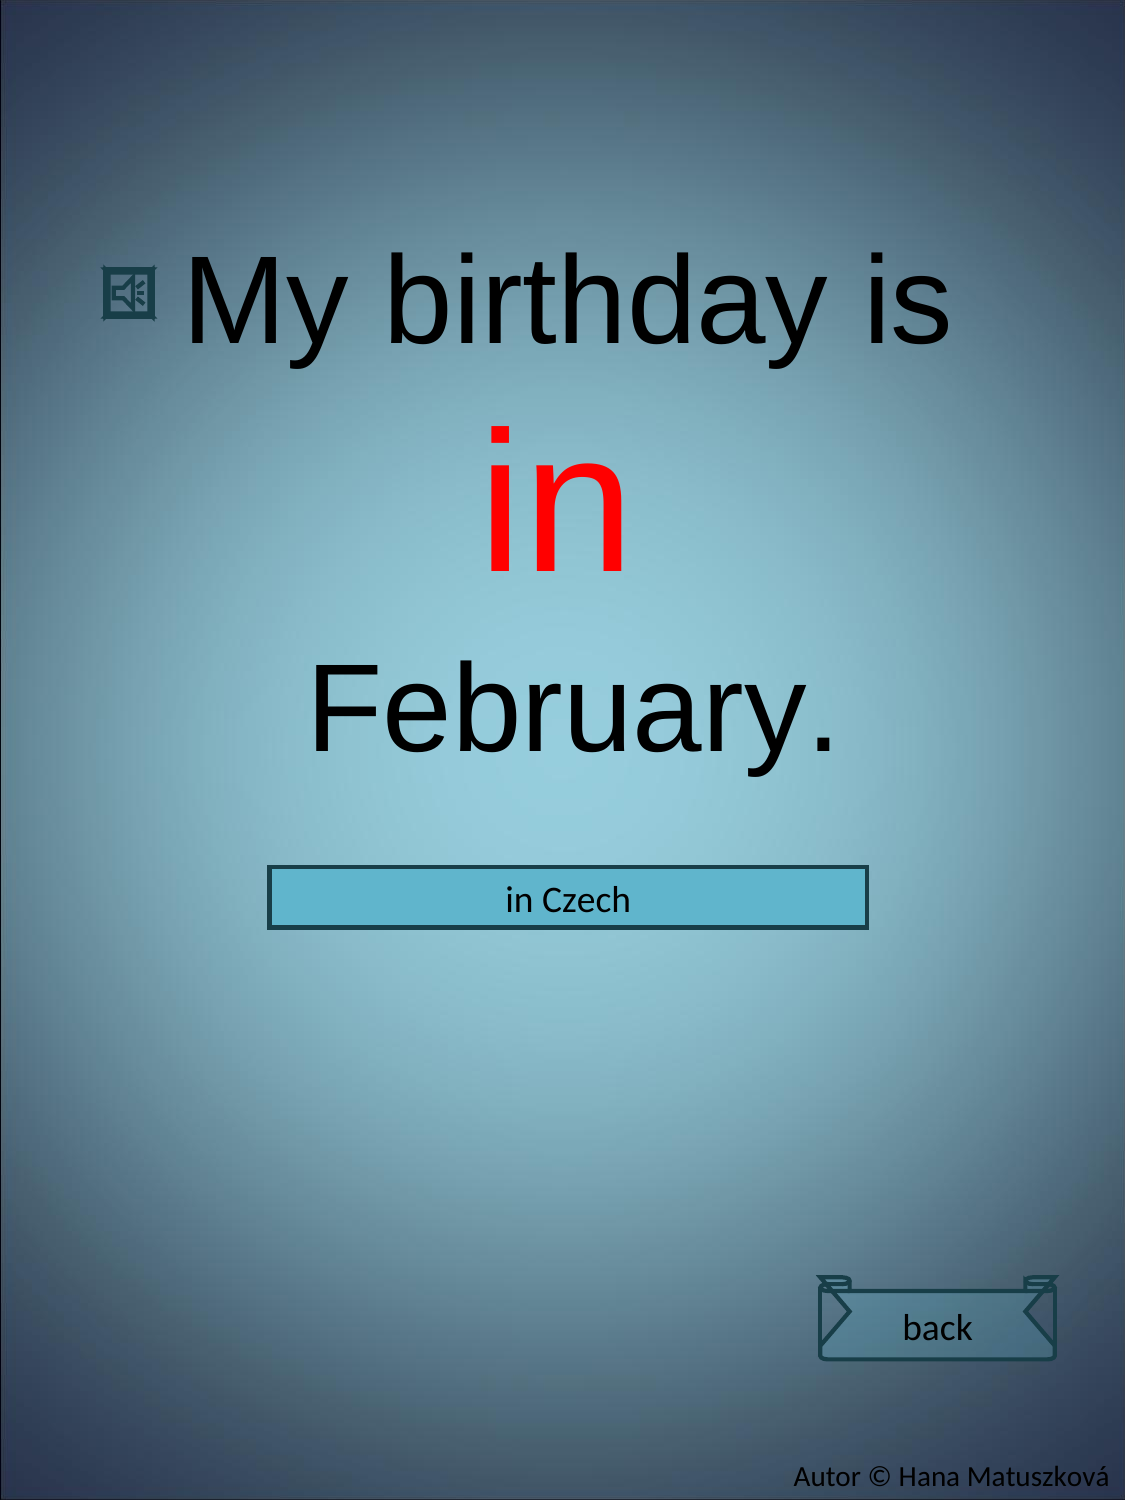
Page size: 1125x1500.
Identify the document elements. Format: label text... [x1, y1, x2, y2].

text_box in [457, 363, 657, 618]
text_box in Czech [269, 867, 868, 928]
text_box Autor © Hana Matuszková [778, 1449, 1125, 1500]
text_box Mám narozeniny v únoru. [272, 855, 867, 867]
text_box February. [281, 618, 868, 784]
picture [0, 0, 1125, 1500]
text_box My birthday is [164, 210, 973, 377]
text_box back [820, 1277, 1055, 1360]
